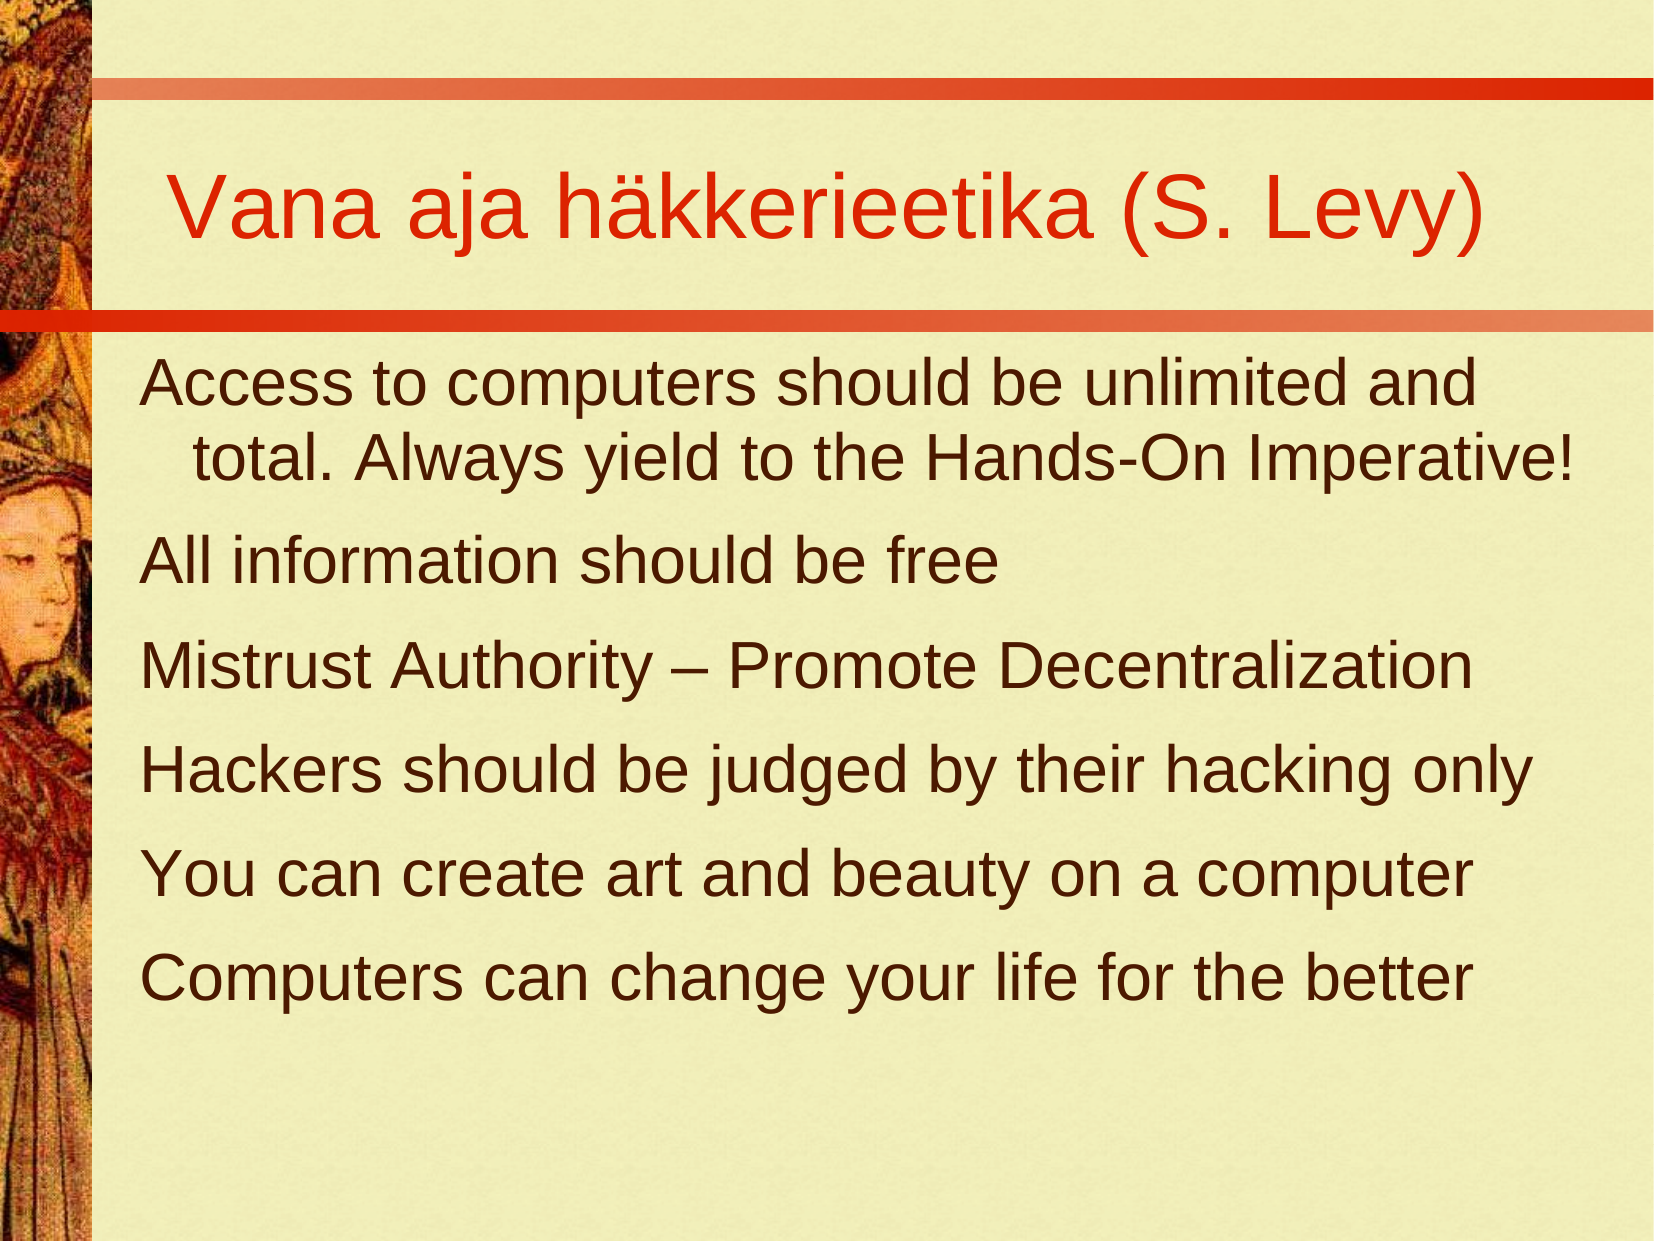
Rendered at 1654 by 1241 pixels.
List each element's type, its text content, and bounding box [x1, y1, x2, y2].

title Vana aja häkkerieetika (S. Levy) [121, 102, 1534, 311]
picture [0, 0, 1654, 310]
list Access to computers should be unlimited and total. Always yield to the Hands-On Imperative! All information should be free Mistrust Authority – Promote Decentralization Hackers should be judged by their hacking only You can create art and beauty on a computer Computers can change your life for the better [121, 344, 1625, 1127]
picture [0, 332, 1654, 1241]
